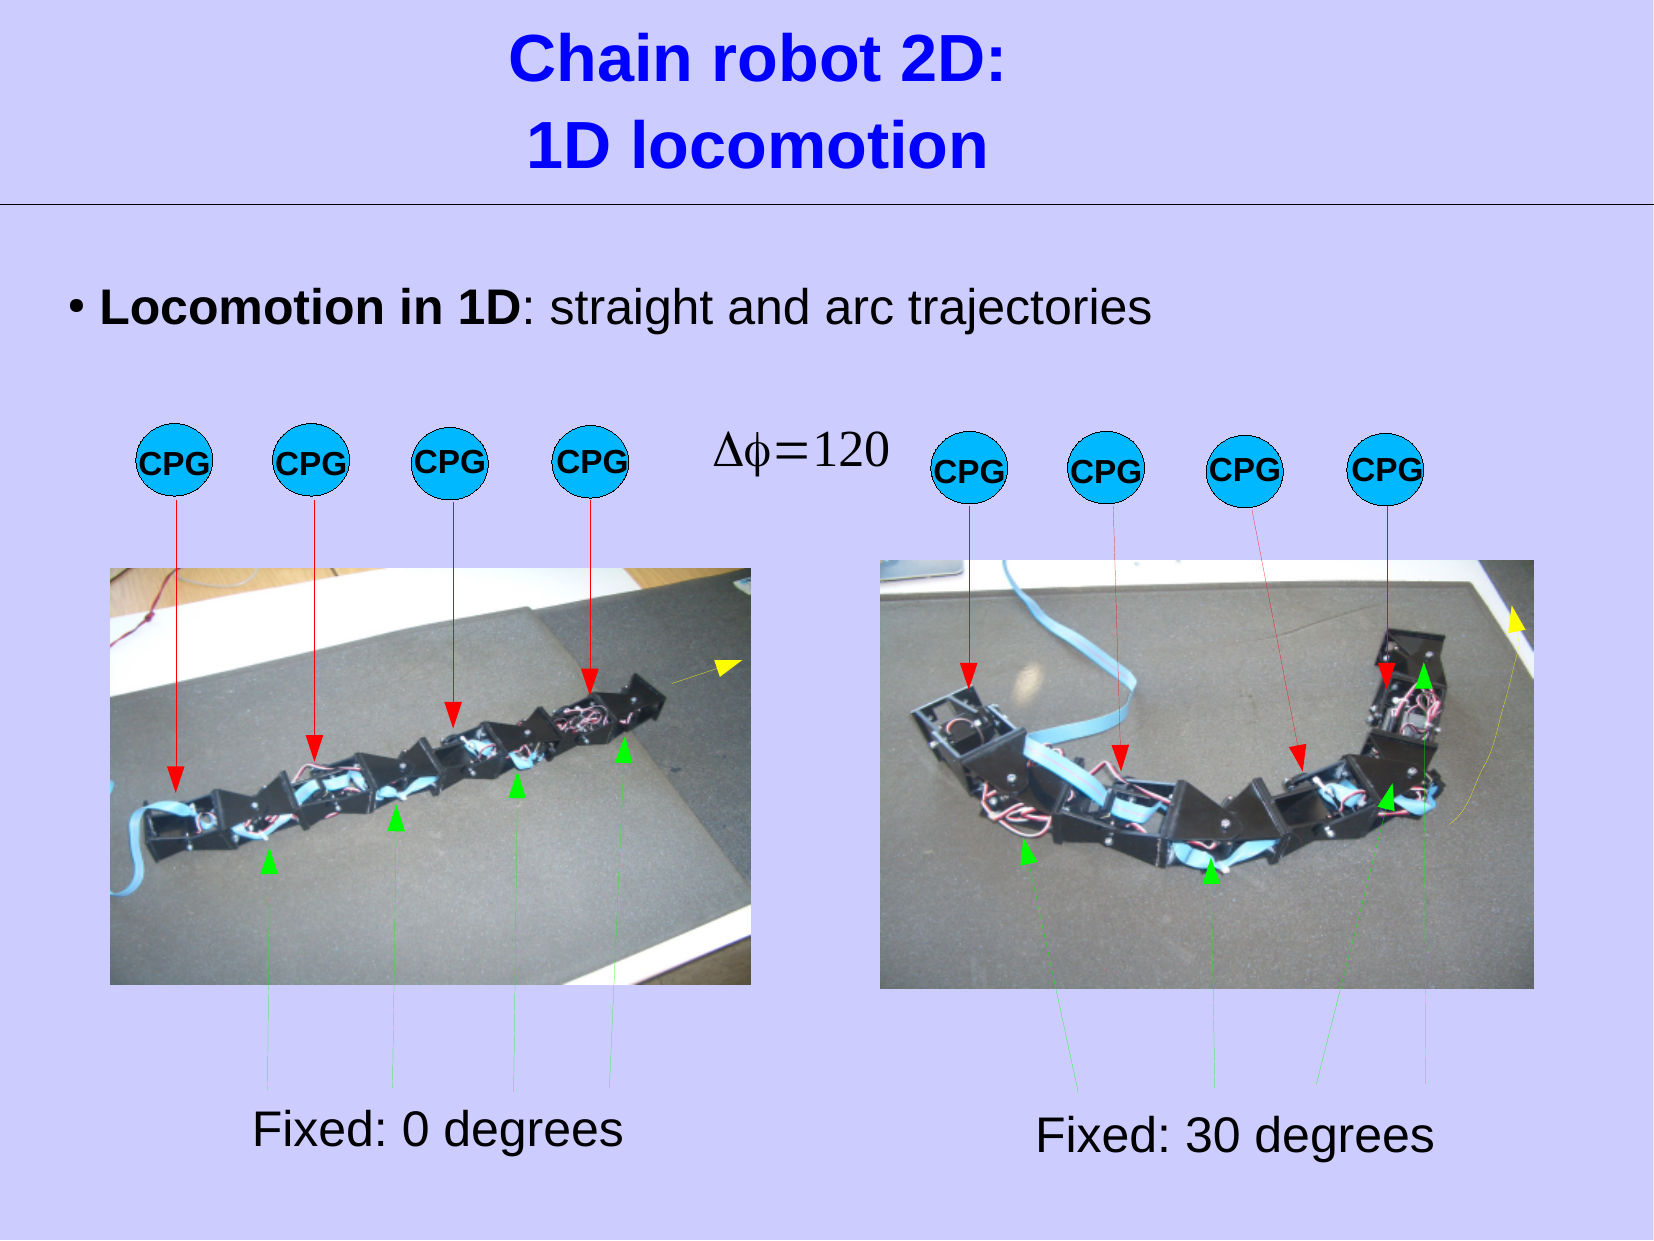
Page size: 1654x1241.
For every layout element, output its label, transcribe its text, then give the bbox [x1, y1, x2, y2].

text_box [139, 423, 210, 445]
text_box [418, 427, 482, 443]
text_box CPG [275, 445, 348, 485]
text_box Locomotion in 1D: straight and arc trajectories [67, 279, 1570, 358]
picture [880, 560, 1534, 989]
text_box [275, 423, 347, 445]
text_box [1212, 491, 1278, 508]
text_box [1213, 435, 1277, 451]
title Chain robot 2D: 1D locomotion [120, 0, 1396, 191]
text_box CPG [413, 443, 487, 483]
text_box [1346, 453, 1351, 486]
text_box [1070, 431, 1142, 453]
text_box CPG [138, 445, 211, 485]
text_box [1078, 493, 1134, 504]
text_box Fixed: 0 degrees [251, 1101, 625, 1158]
text_box [146, 485, 202, 497]
picture [110, 568, 751, 985]
text_box Df=120 [712, 430, 878, 499]
text_box [1354, 491, 1417, 506]
text_box CPG [1208, 451, 1282, 491]
text_box [551, 445, 556, 479]
text_box CPG [1070, 453, 1143, 493]
text_box [417, 483, 483, 500]
text_box [557, 425, 624, 443]
text_box [941, 493, 997, 504]
text_box [283, 485, 339, 497]
text_box [1352, 433, 1419, 451]
text_box [559, 483, 622, 499]
text_box [934, 431, 1005, 453]
text_box Fixed: 30 degrees [1035, 1107, 1436, 1164]
text_box CPG [933, 453, 1006, 493]
text_box CPG [1351, 451, 1424, 491]
text_box CPG [556, 443, 629, 483]
